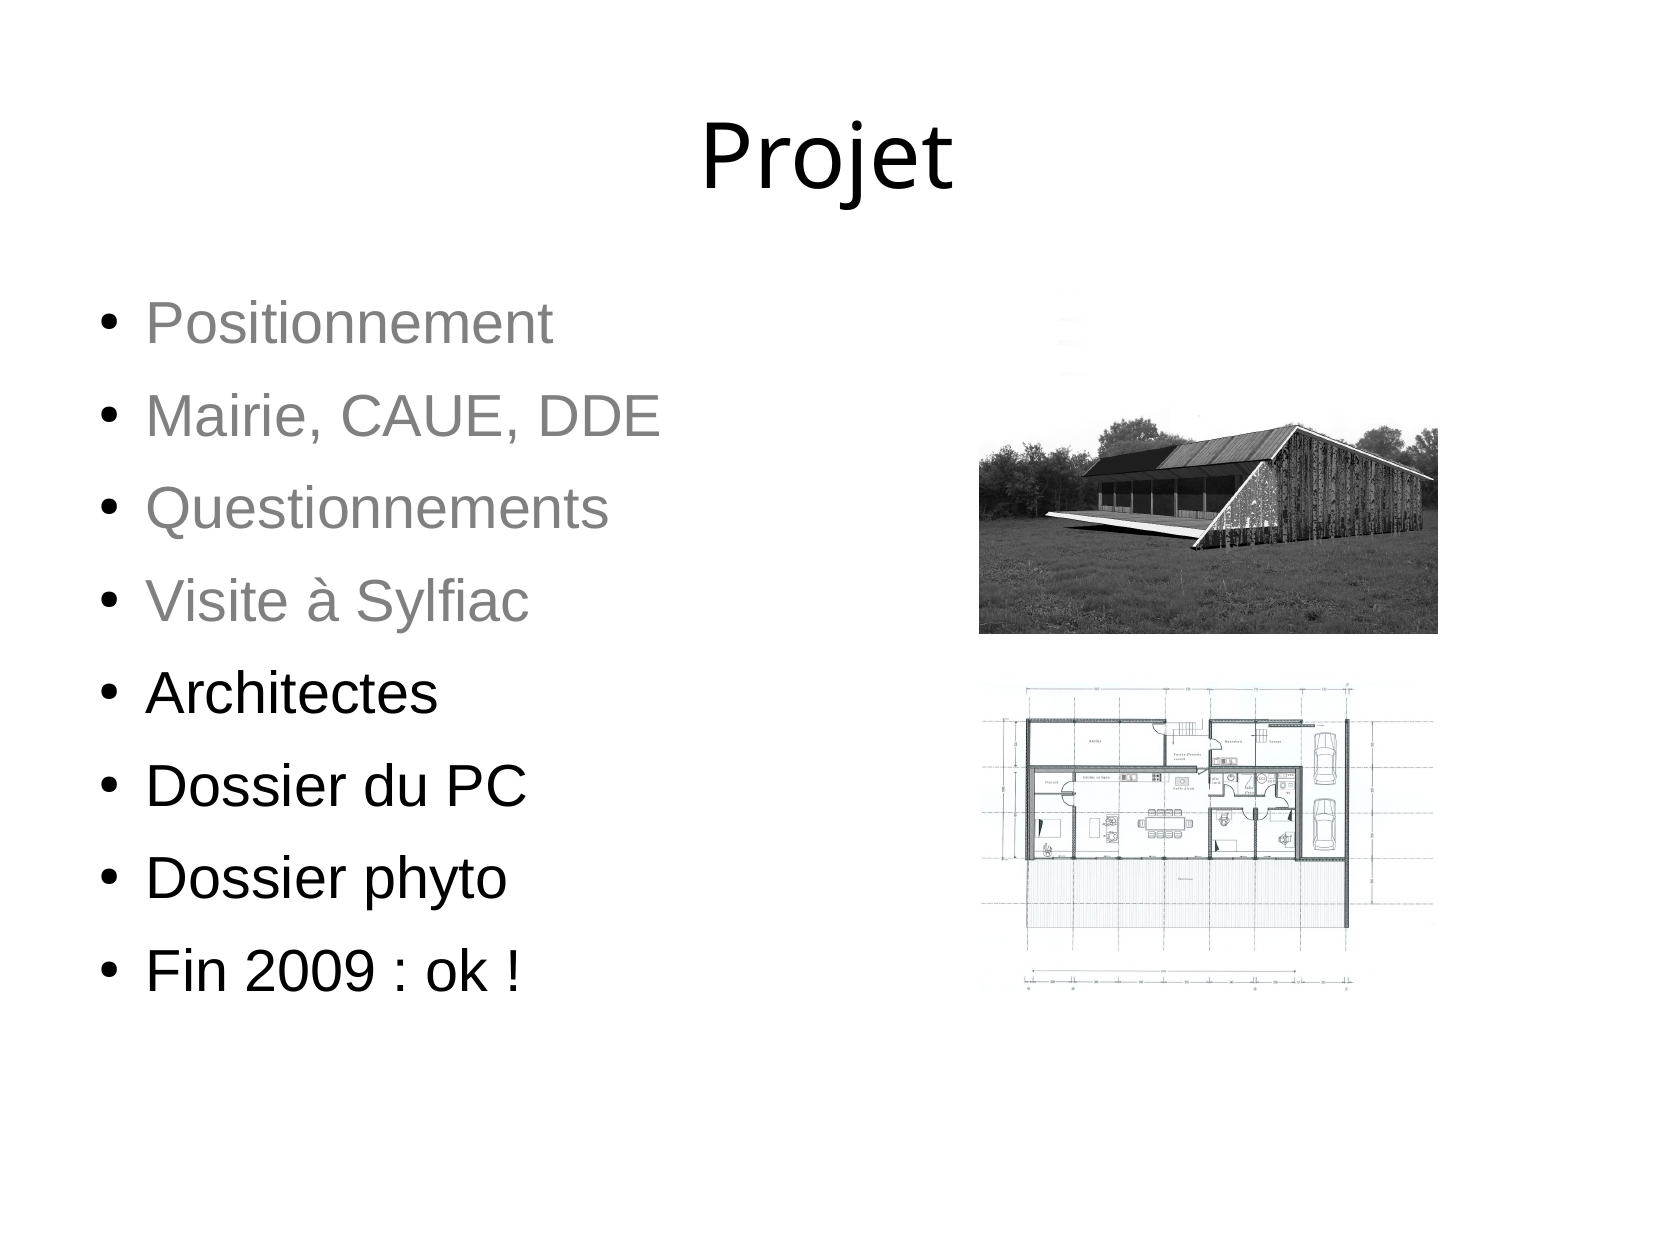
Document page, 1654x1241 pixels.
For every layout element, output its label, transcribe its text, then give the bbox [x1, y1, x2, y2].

list Positionnement Mairie, CAUE, DDE Questionnements Visite à Sylfiac Architectes Dossier du PC Dossier phyto Fin 2009 : ok ! [82, 290, 809, 1010]
picture [979, 290, 1438, 634]
picture [979, 665, 1437, 1009]
title Projet [82, 49, 1571, 257]
